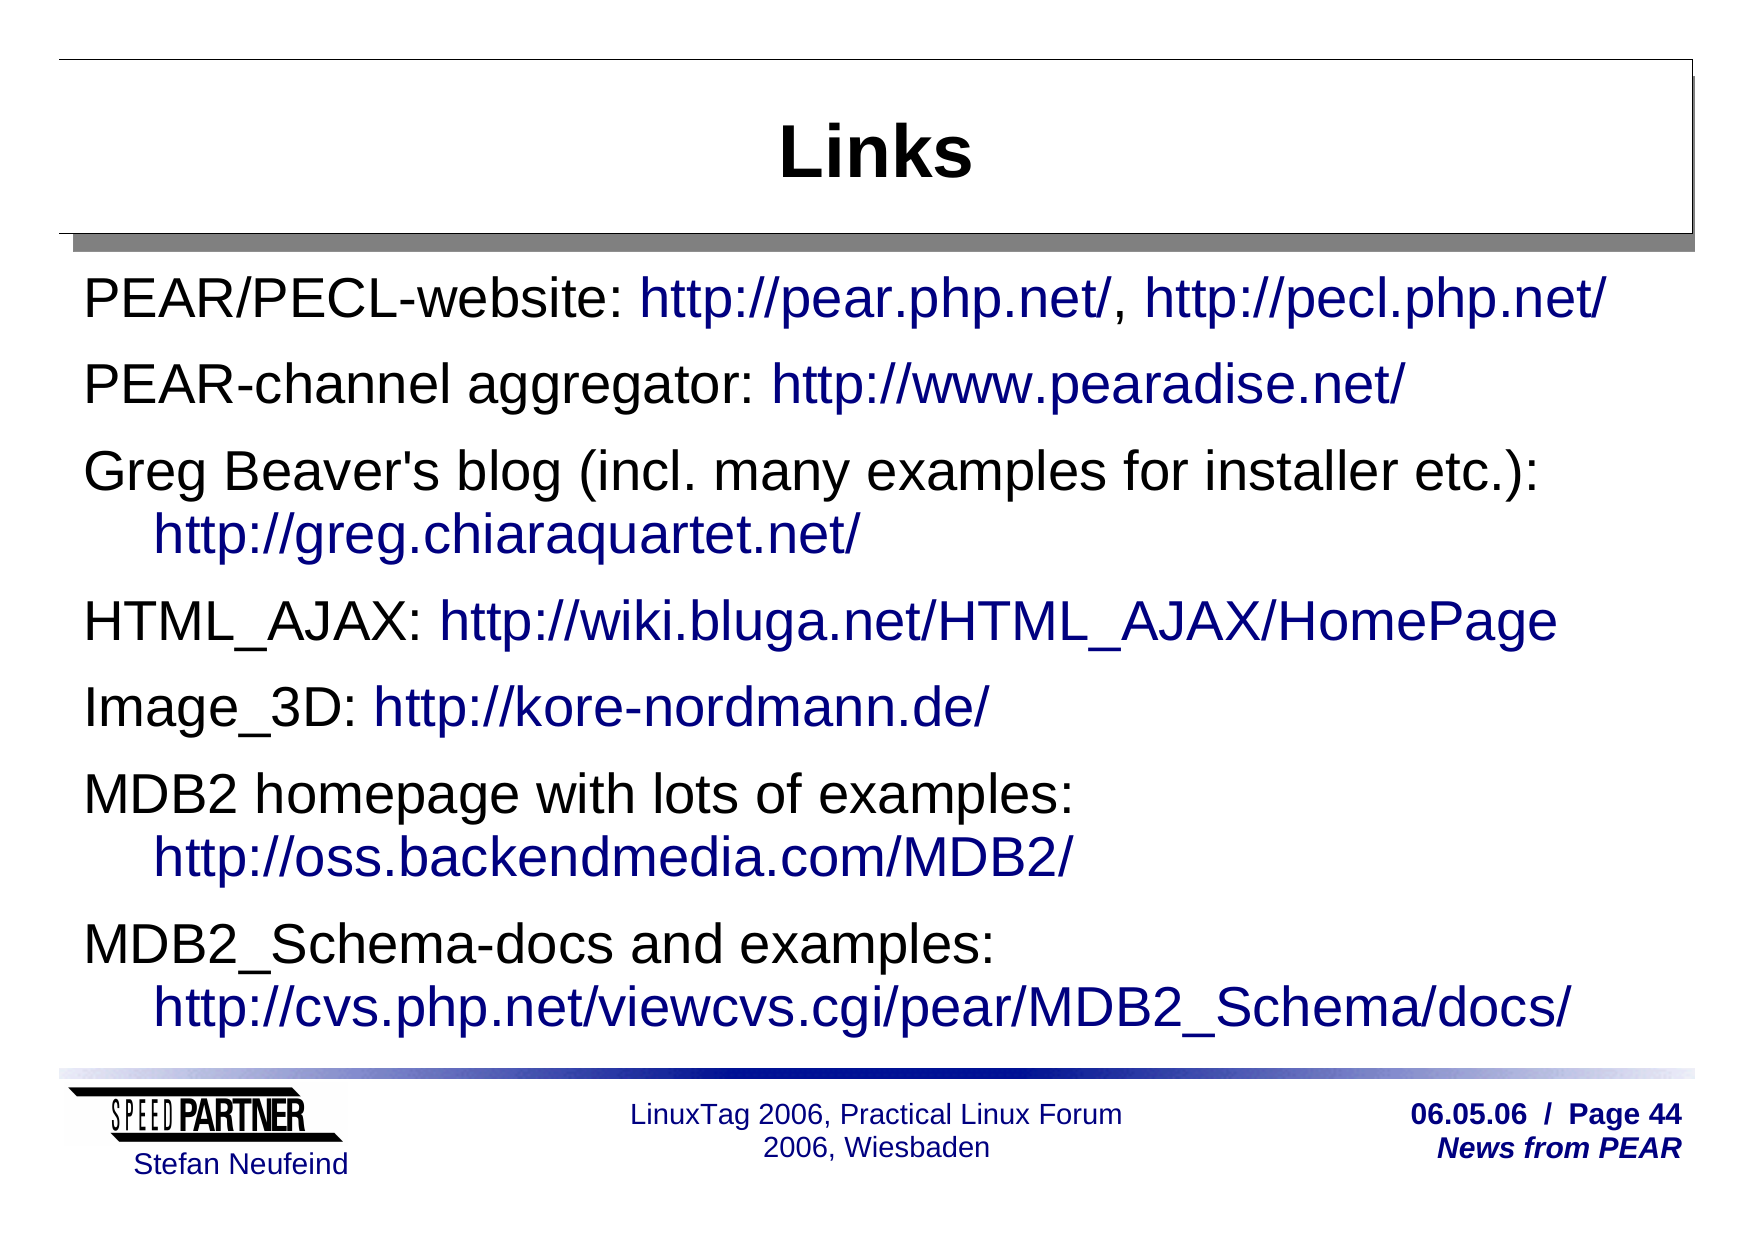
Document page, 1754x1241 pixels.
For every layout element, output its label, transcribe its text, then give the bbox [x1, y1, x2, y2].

picture [59, 1068, 1695, 1079]
list PEAR/PECL-website: http://pear.php.net/, http://pecl.php.net/ PEAR-channel aggregator: http://www.pearadise.net/ Greg Beaver's blog (incl. many examples for installer etc.): http://greg.chiaraquartet.net/ HTML_AJAX: http://wiki.bluga.net/HTML_AJAX/HomePage Image_3D: http://kore-nordmann.de/ MDB2 homepage with lots of examples: http://oss.backendmedia.com/MDB2/ MDB2_Schema-docs and examples: http://cvs.php.net/viewcvs.cgi/pear/MDB2_Schema/docs/ [71, 266, 1695, 1049]
picture [64, 1082, 348, 1146]
title Links [59, 59, 1695, 244]
